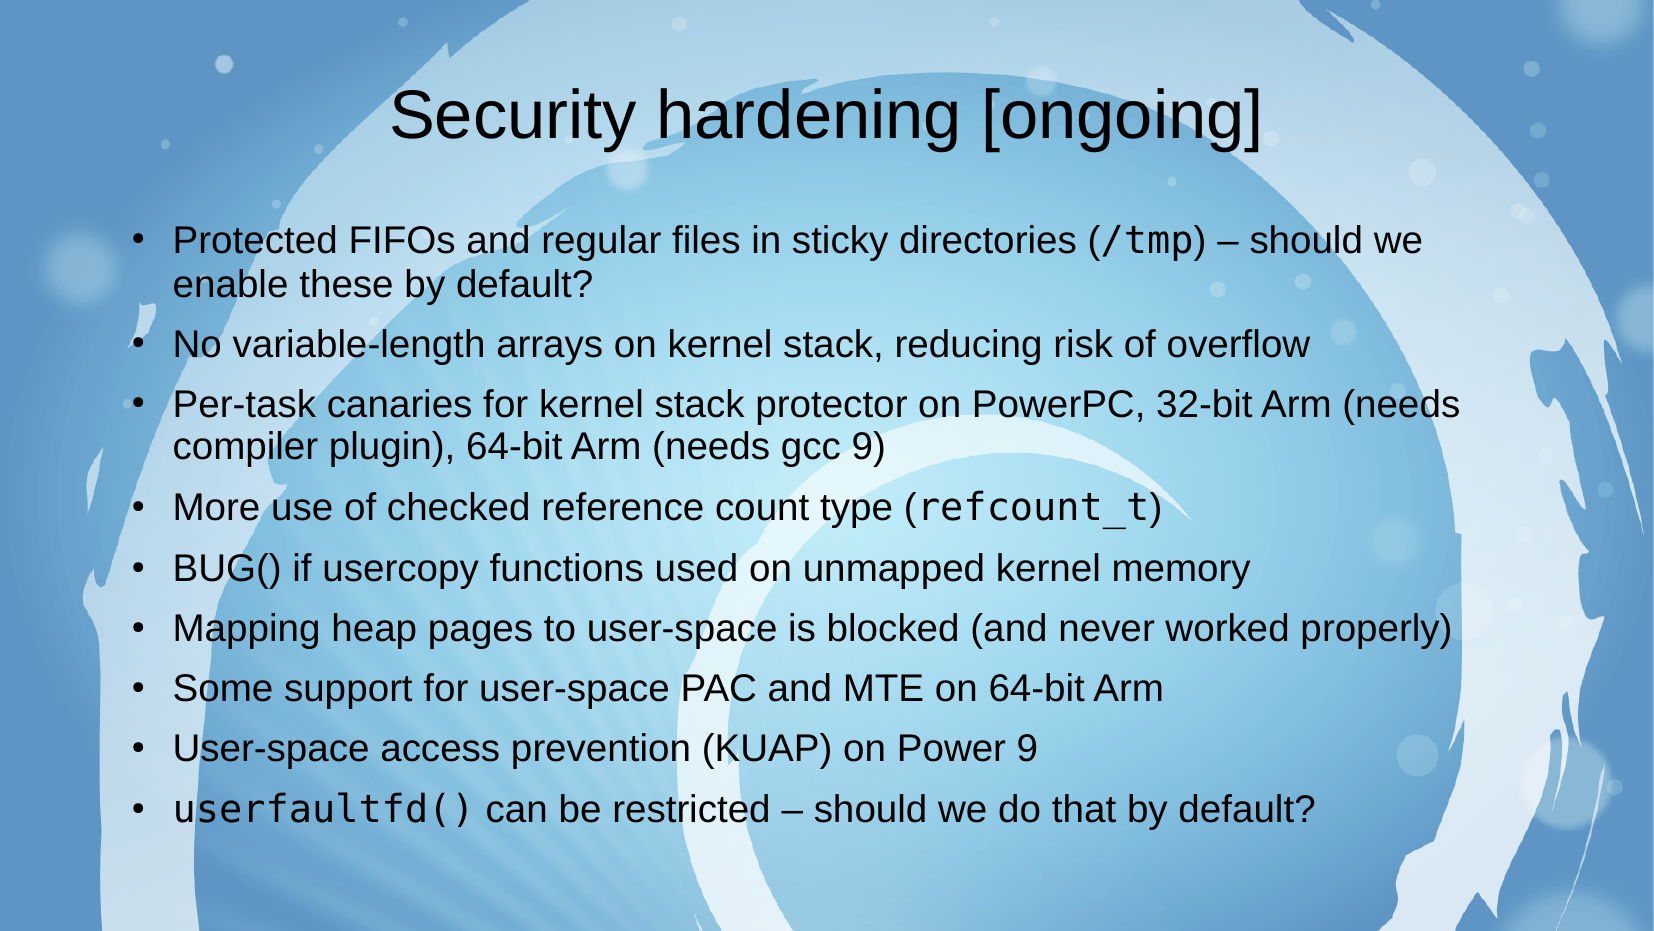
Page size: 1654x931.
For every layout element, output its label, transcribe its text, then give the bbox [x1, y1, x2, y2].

picture [0, 0, 1654, 931]
title Security hardening [ongoing] [118, 37, 1536, 193]
list Protected FIFOs and regular files in sticky directories (/tmp) – should we enable these by default? No variable-length arrays on kernel stack, reducing risk of overflow Per-task canaries for kernel stack protector on PowerPC, 32-bit Arm (needs compiler plugin), 64-bit Arm (needs gcc 9) More use of checked reference count type (refcount_t) BUG() if usercopy functions used on unmapped kernel memory Mapping heap pages to user-space is blocked (and never worked properly) Some support for user-space PAC and MTE on 64-bit Arm User-space access prevention (KUAP) on Power 9 userfaultfd() can be restricted – should we do that by default? [118, 217, 1536, 832]
